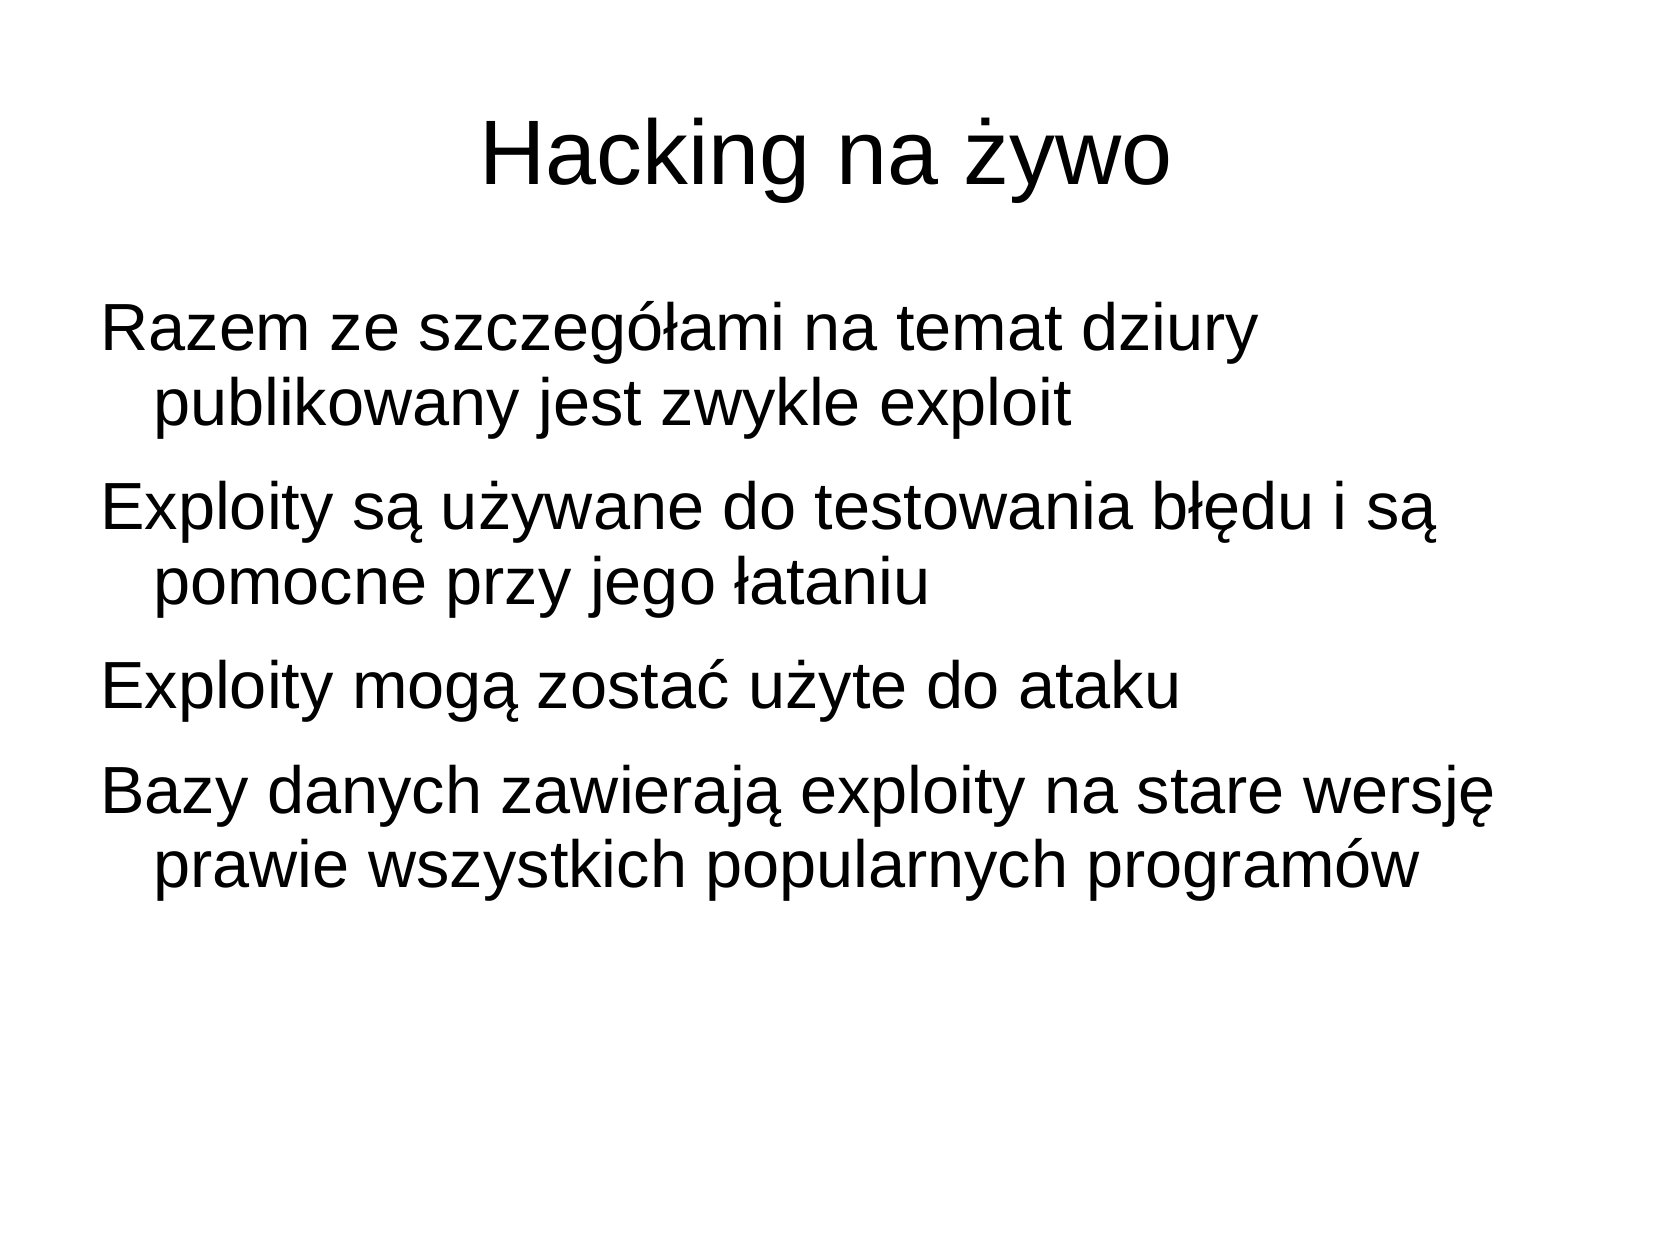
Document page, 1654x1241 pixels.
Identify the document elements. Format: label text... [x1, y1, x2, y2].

title Hacking na żywo [82, 56, 1571, 250]
list Razem ze szczegółami na temat dziury publikowany jest zwykle exploit Exploity są używane do testowania błędu i są pomocne przy jego łataniu Exploity mogą zostać użyte do ataku Bazy danych zawierają exploity na stare wersję prawie wszystkich popularnych programów [82, 290, 1571, 1094]
